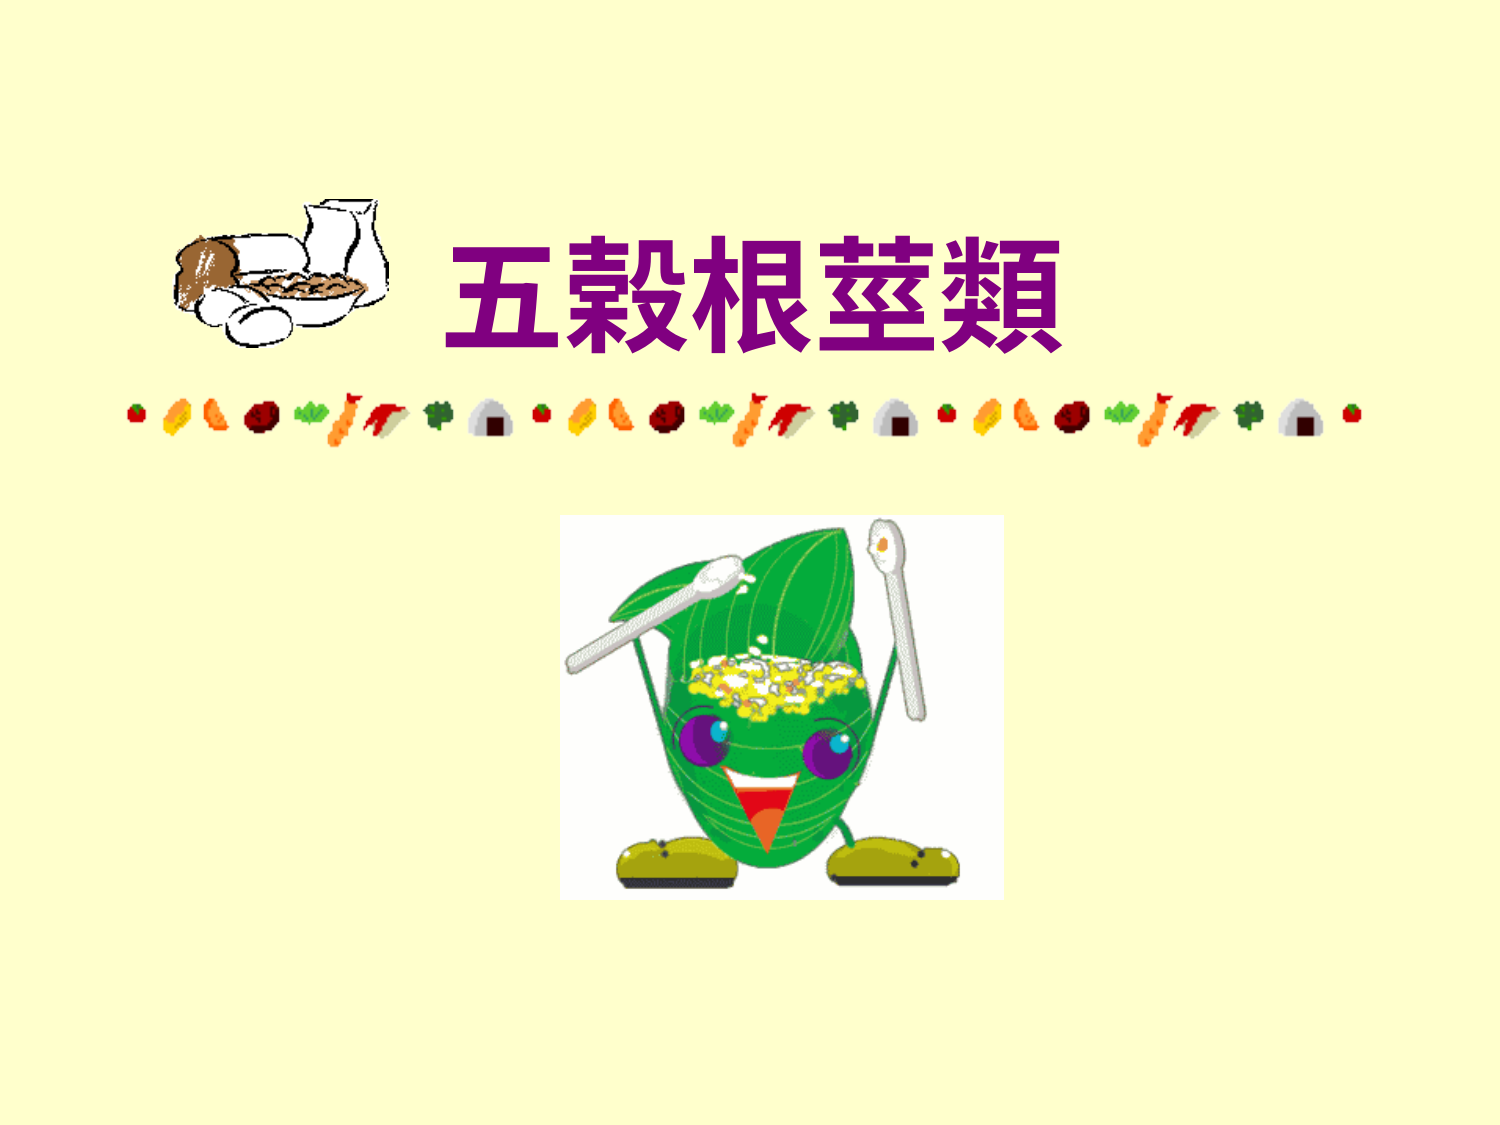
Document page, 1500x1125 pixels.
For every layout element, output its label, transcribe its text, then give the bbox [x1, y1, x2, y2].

picture [123, 388, 1367, 451]
picture [171, 199, 389, 348]
picture [560, 515, 1004, 900]
title 五榖根莖類 [76, 222, 1427, 363]
